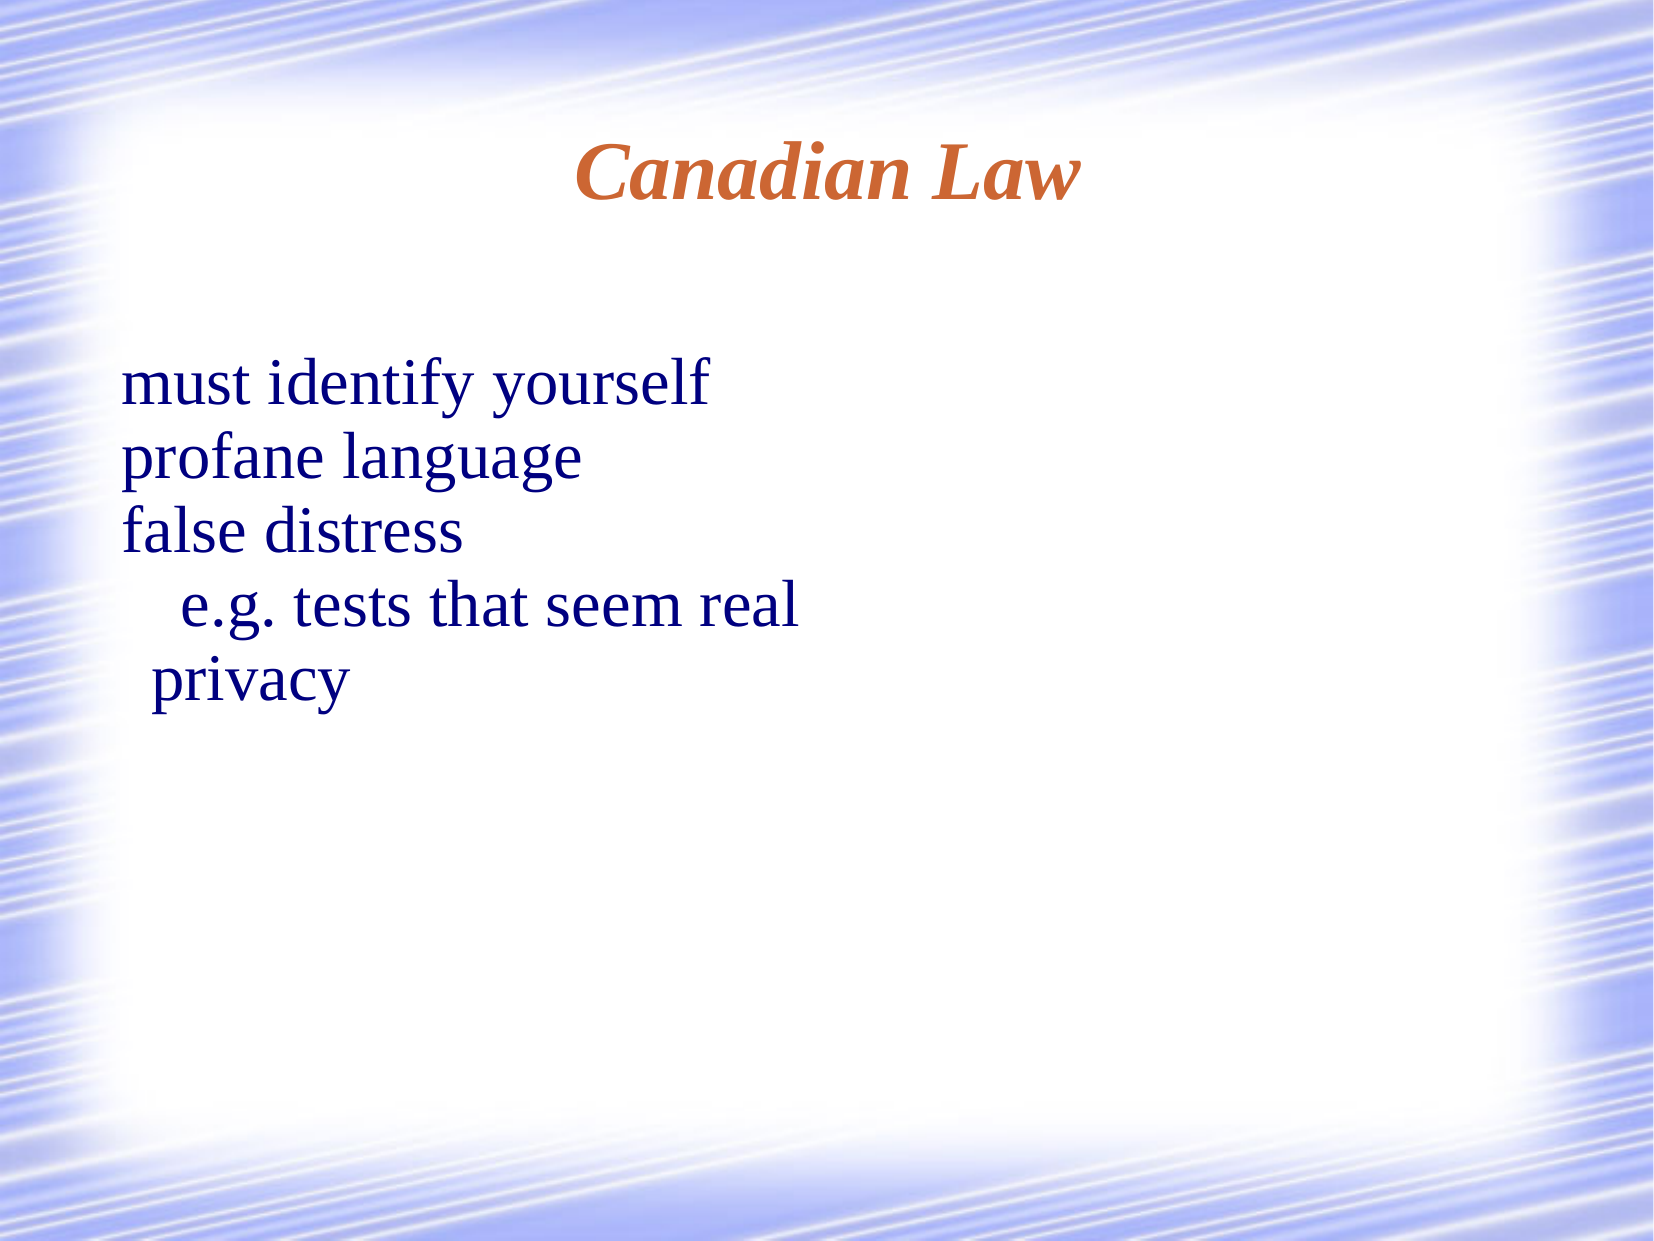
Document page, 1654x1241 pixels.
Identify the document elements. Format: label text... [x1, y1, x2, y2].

picture [0, 0, 1654, 1241]
title Canadian Law [121, 67, 1534, 275]
list must identify yourself profane language false distress e.g. tests that seem real privacy [121, 344, 1534, 1127]
